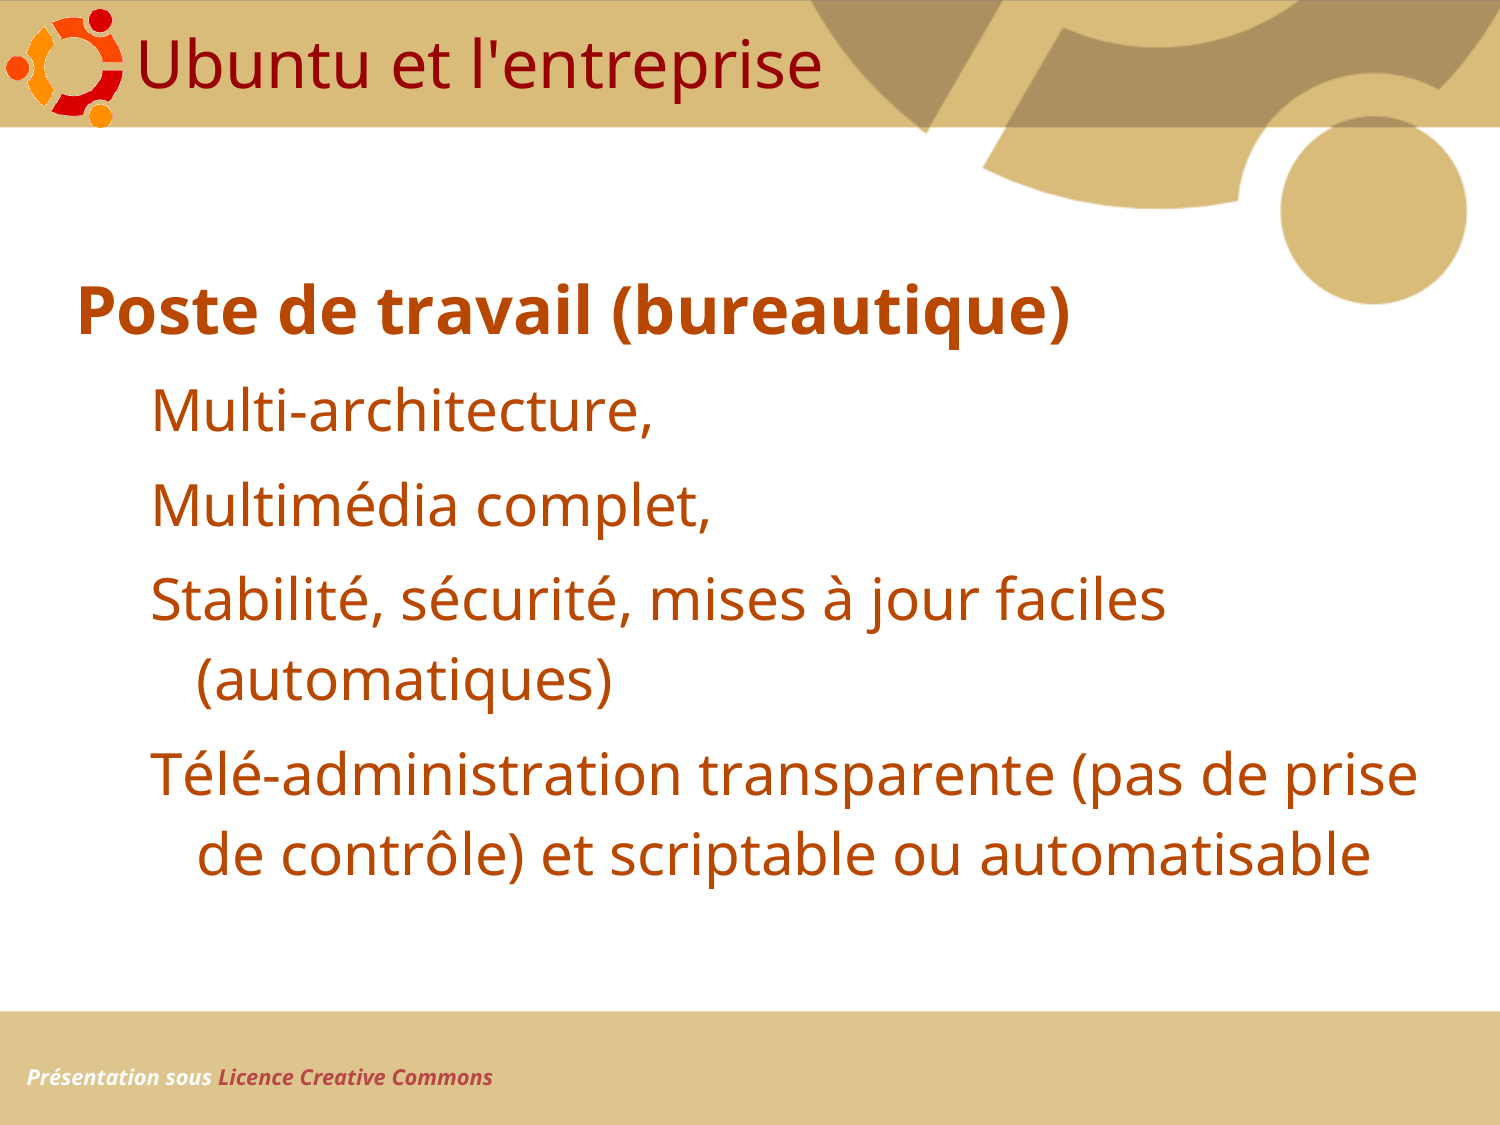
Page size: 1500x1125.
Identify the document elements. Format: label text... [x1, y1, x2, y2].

title Ubuntu et l'entreprise [135, 0, 1417, 144]
picture [0, 0, 1500, 557]
list Poste de travail (bureautique) Multi-architecture, Multimédia complet, Stabilité, sécurité, mises à jour faciles (automatiques) Télé-administration transparente (pas de prise de contrôle) et scriptable ou automatisable [75, 262, 1425, 949]
